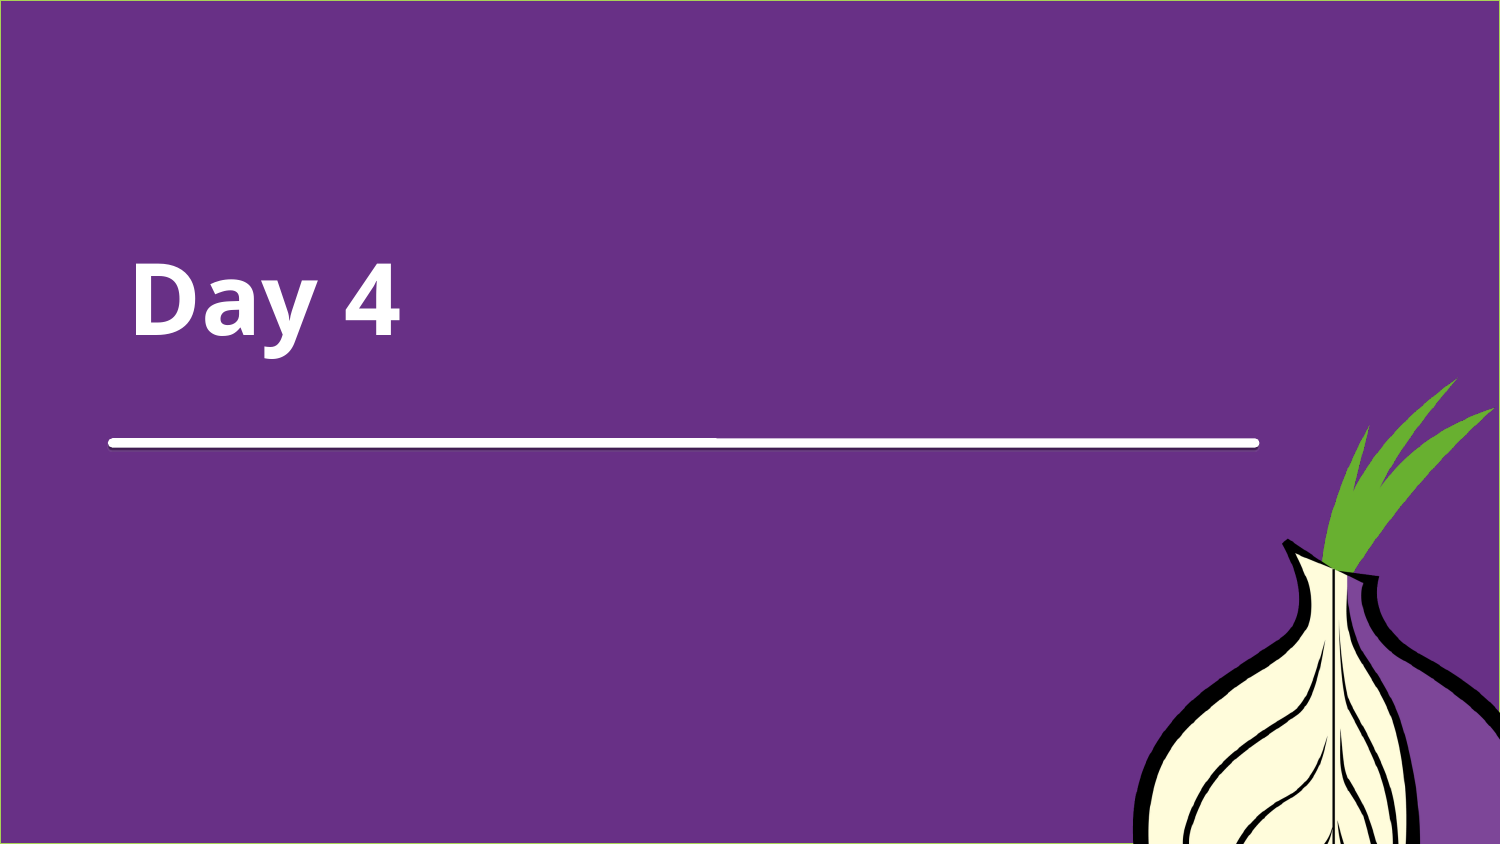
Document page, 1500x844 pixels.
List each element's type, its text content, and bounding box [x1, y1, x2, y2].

text_box Day 4 [112, 148, 1388, 443]
picture [1122, 377, 1500, 844]
